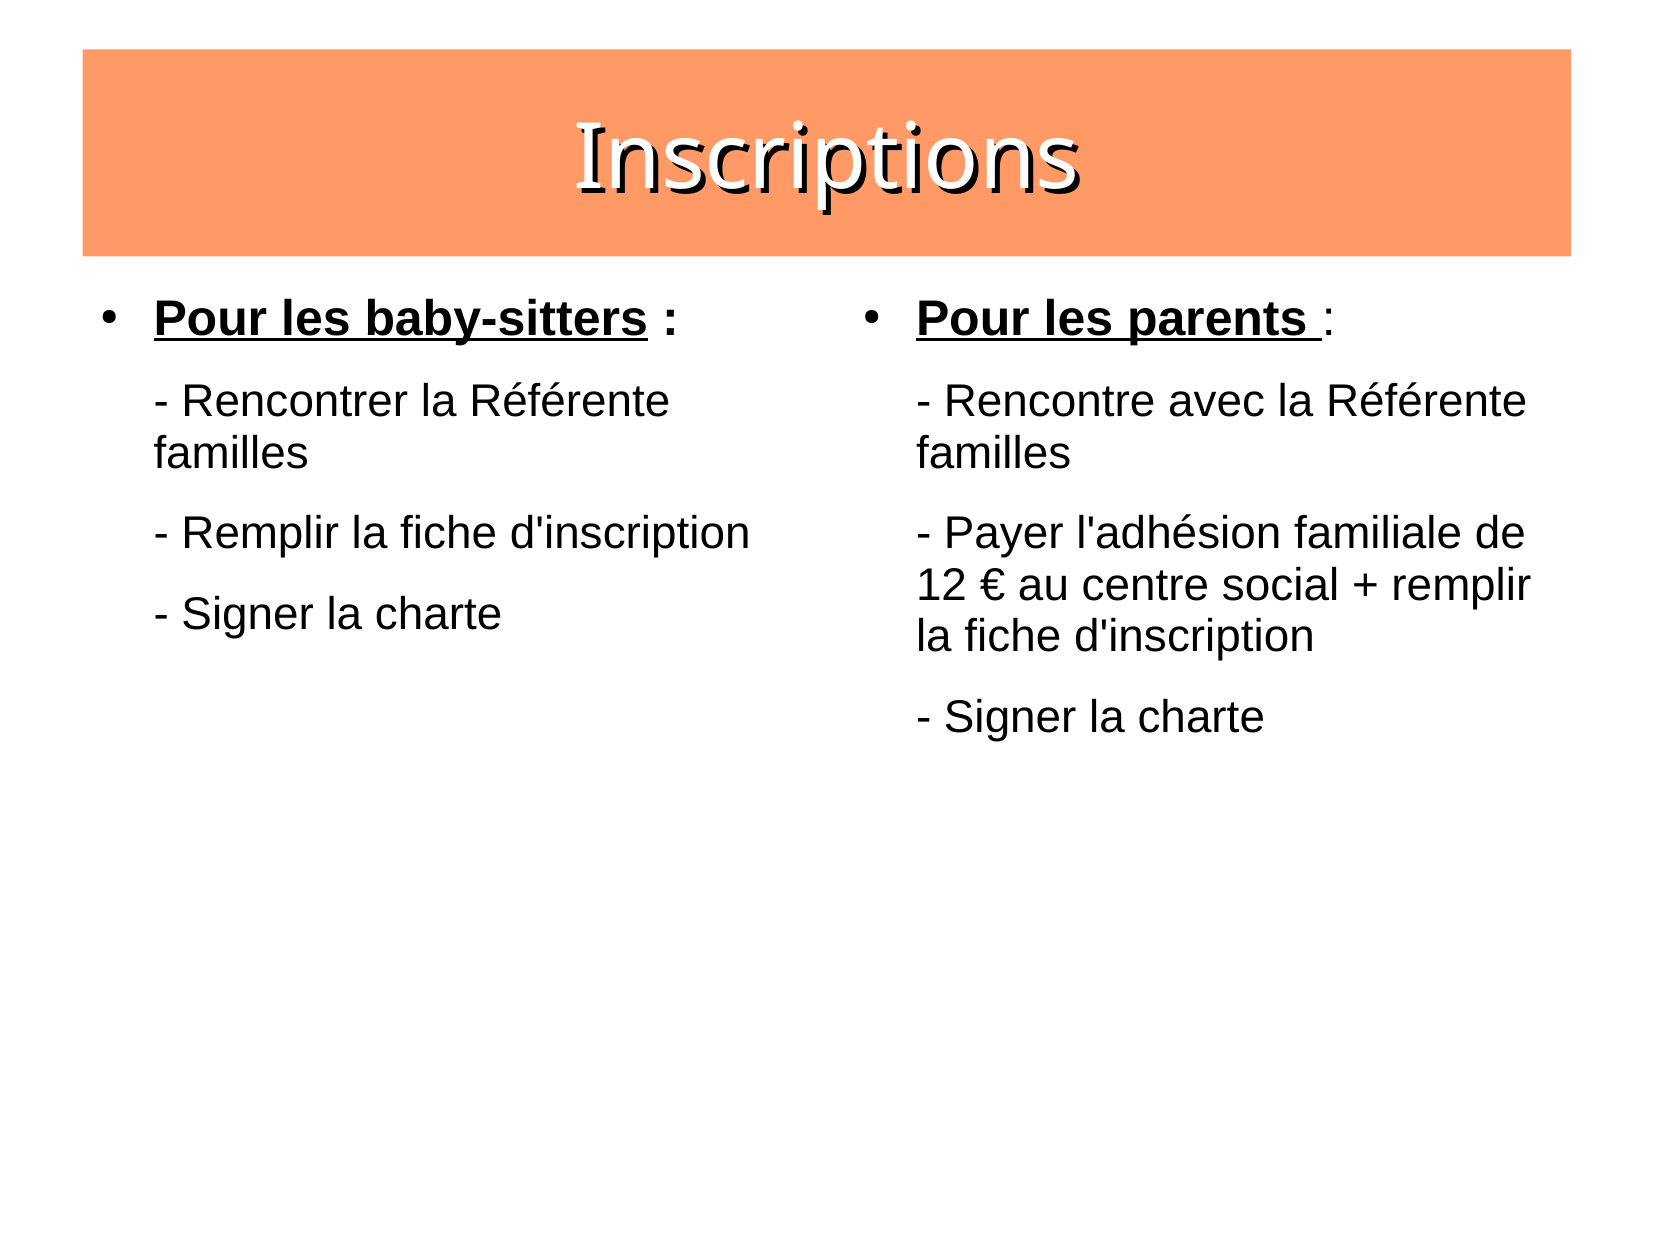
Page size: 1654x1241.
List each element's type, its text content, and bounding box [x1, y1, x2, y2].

list Pour les baby-sitters : - Rencontrer la Référente familles - Remplir la fiche d'inscription - Signer la charte [82, 290, 809, 1109]
title Inscriptions [82, 49, 1571, 257]
list Pour les parents : - Rencontre avec la Référente familles - Payer l'adhésion familiale de 12 € au centre social + remplir la fiche d'inscription - Signer la charte [845, 290, 1572, 1109]
